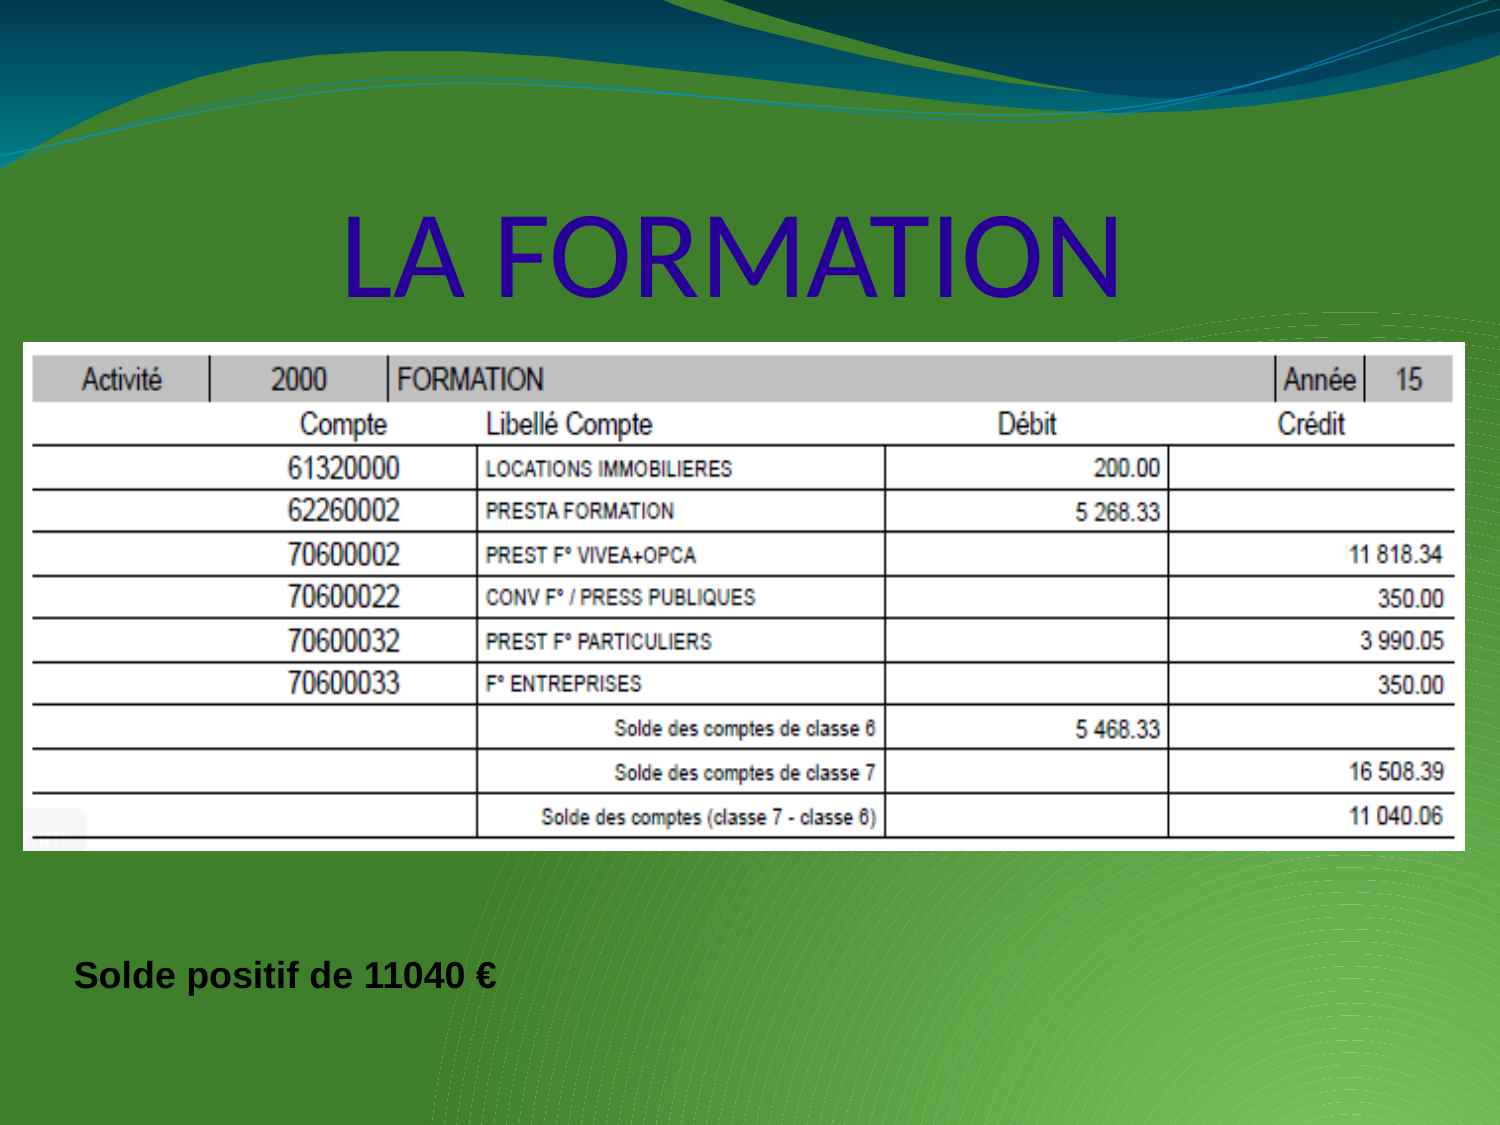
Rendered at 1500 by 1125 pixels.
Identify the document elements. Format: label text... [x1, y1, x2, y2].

picture [106, 125, 133, 133]
picture [635, 90, 670, 94]
picture [23, 342, 1465, 851]
picture [65, 137, 83, 143]
picture [737, 99, 771, 103]
text_box LA FORMATION [212, 165, 1276, 331]
text_box Solde positif de 11040 € [59, 947, 544, 1006]
